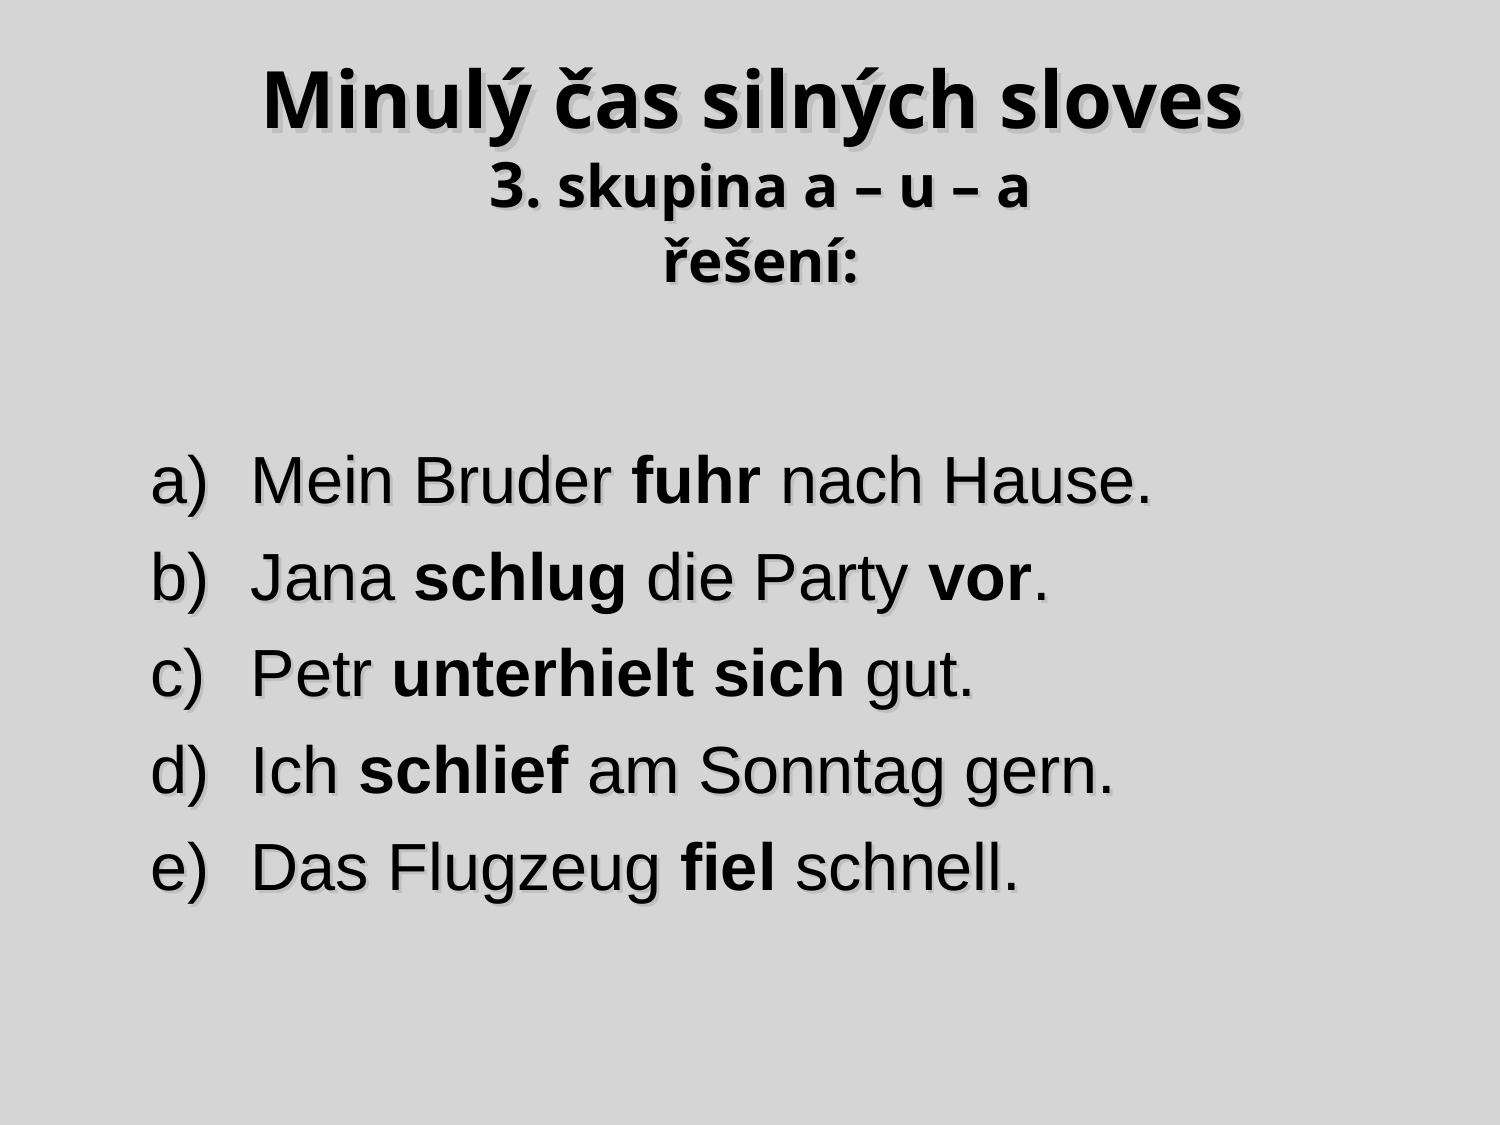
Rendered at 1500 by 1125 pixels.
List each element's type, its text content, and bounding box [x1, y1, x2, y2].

title Minulý čas silných sloves 3. skupina a – u – a řešení: [64, 42, 1441, 303]
list Mein Bruder fuhr nach Hause. Jana schlug die Party vor. Petr unterhielt sich gut. Ich schlief am Sonntag gern. Das Flugzeug fiel schnell. [135, 337, 1450, 1026]
